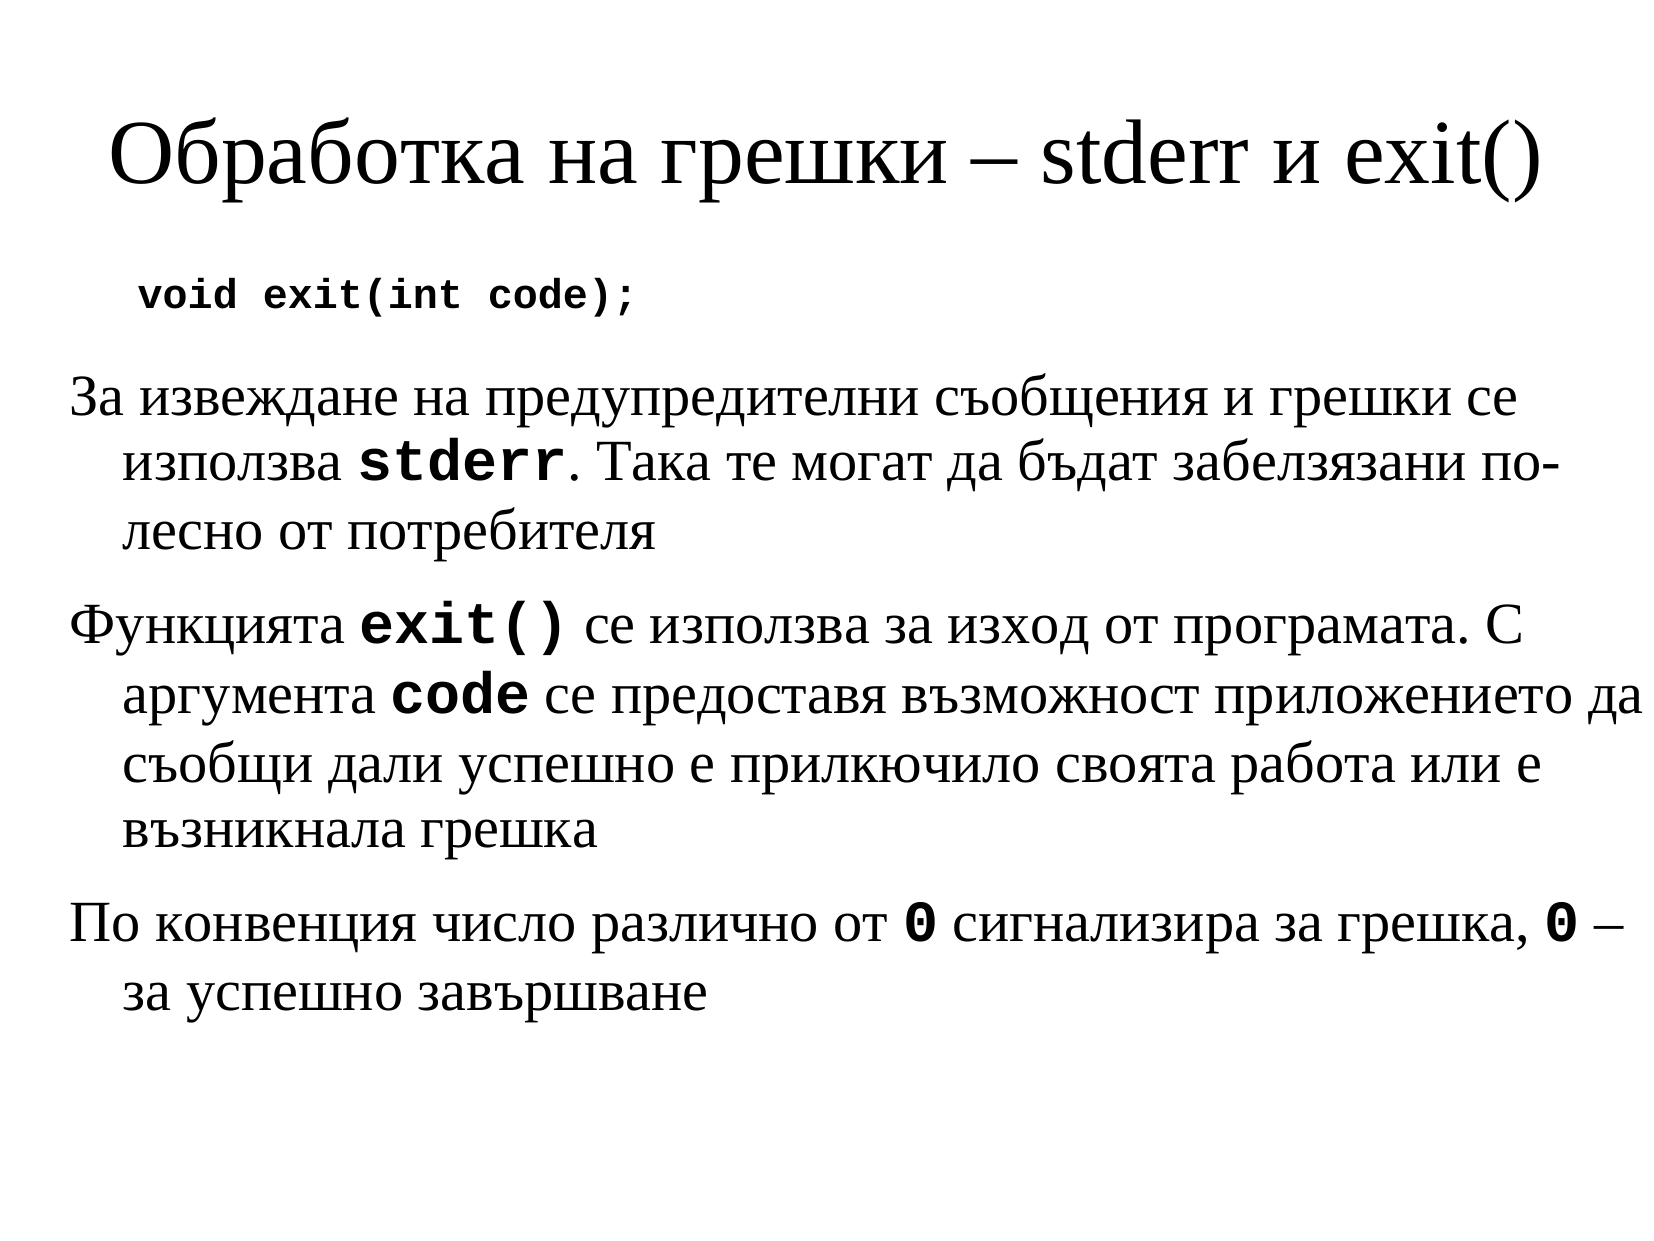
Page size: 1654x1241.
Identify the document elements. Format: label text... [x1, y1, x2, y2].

text_box void exit(int code); [122, 265, 1335, 329]
title Обработка на грешки – stderr и exit() [82, 49, 1571, 257]
list За извеждане на предупредителни съобщения и грешки се използва stderr. Така те могат да бъдат забелзязани по-лесно от потребителя Функцията exit() се използва за изход от програмата. С аргумента code се предоставя възможност приложението да съобщи дали успешно е прилкючило своята работа или е възникнала грешка По конвенция число различно от 0 сигнализира за грешка, 0 – за успешно завършване [52, 363, 1647, 1241]
